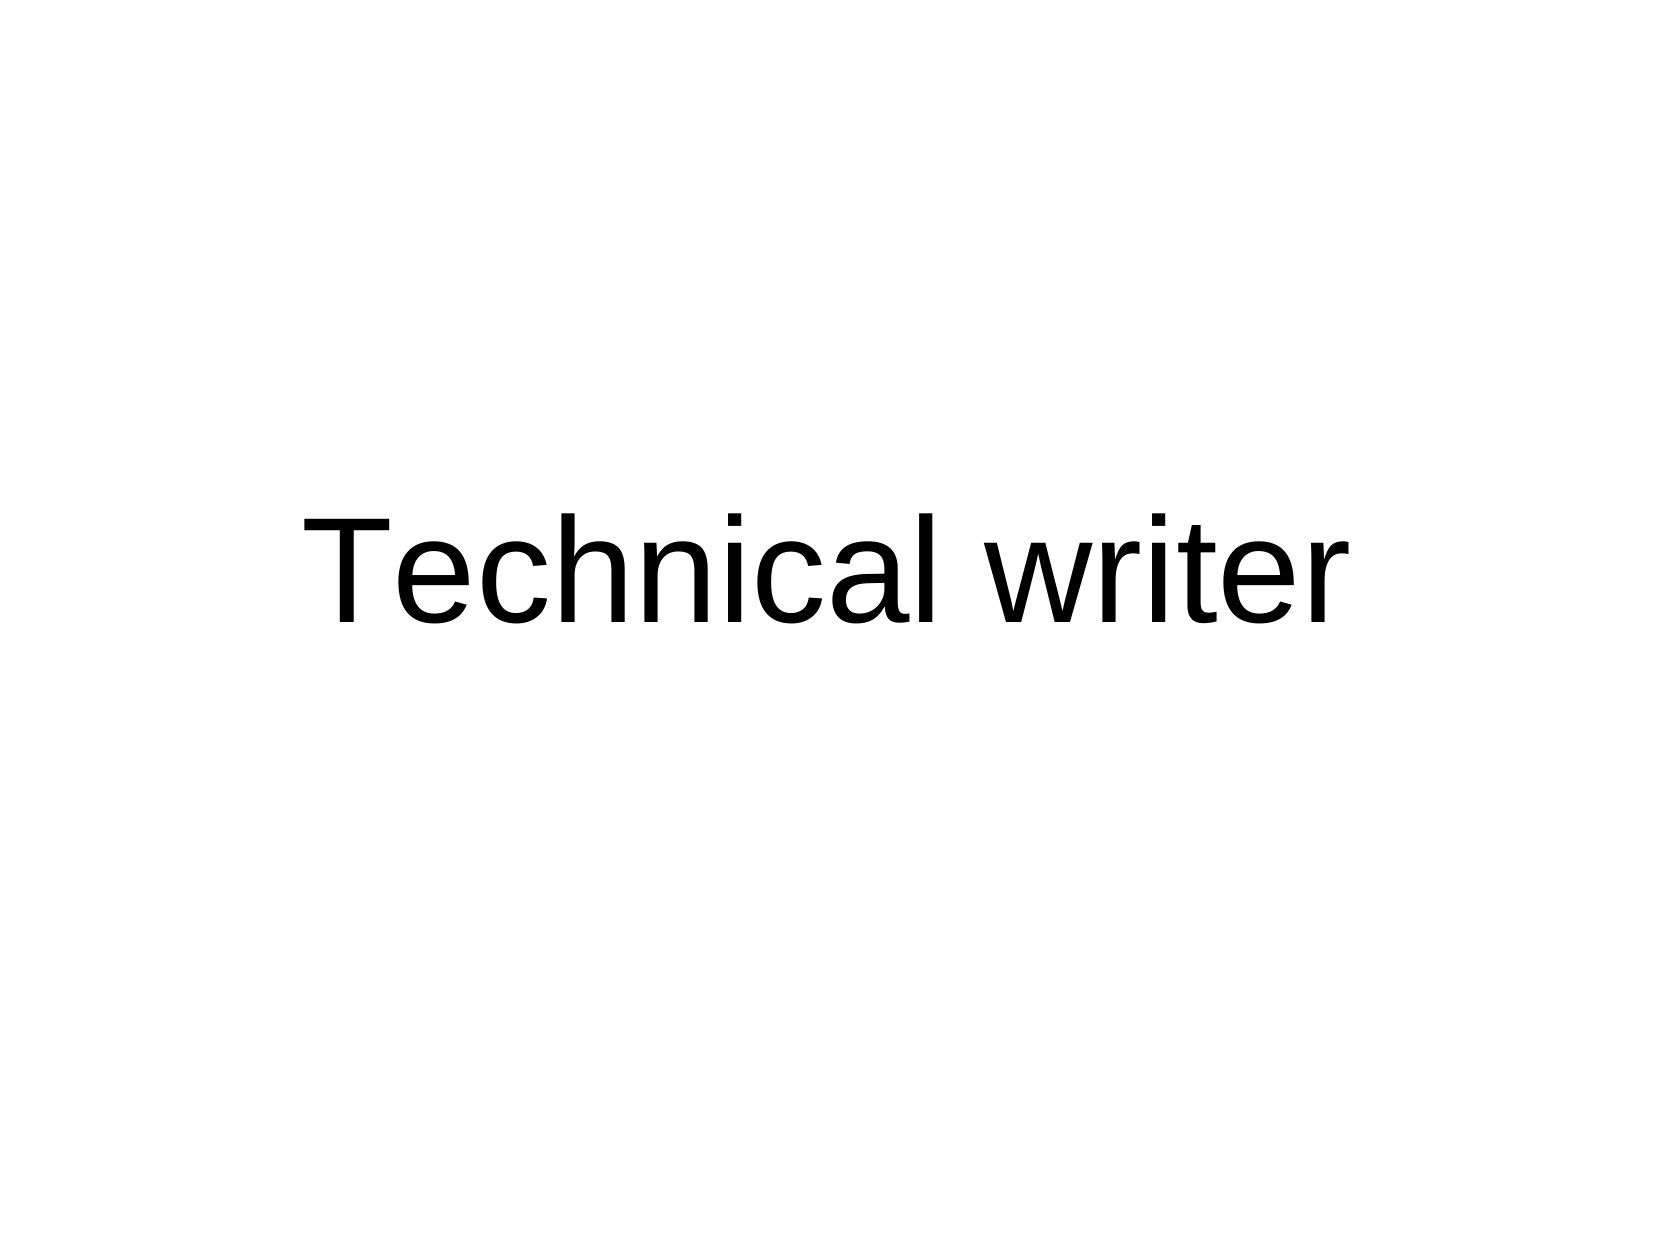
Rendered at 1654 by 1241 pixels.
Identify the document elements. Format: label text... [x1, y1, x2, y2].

title Technical writer [82, 56, 1571, 1086]
